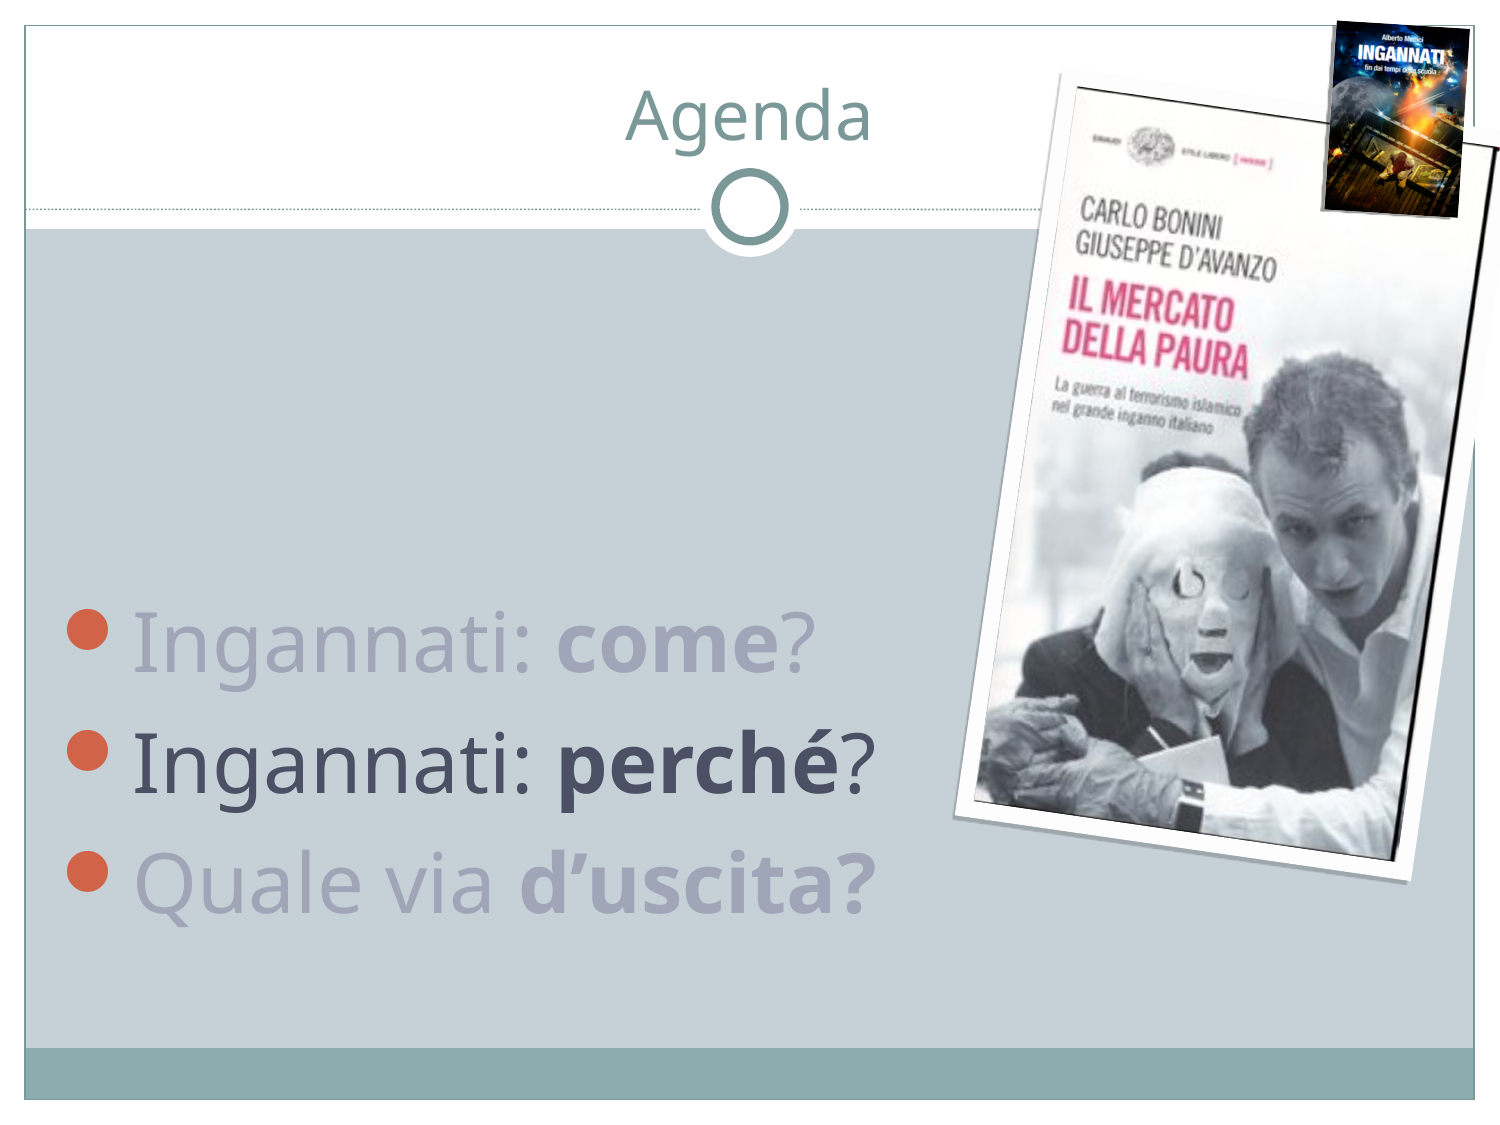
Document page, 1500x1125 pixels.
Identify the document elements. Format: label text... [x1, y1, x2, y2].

picture [973, 20, 1500, 863]
text_box Ingannati: come? Ingannati: perché? Quale via d’uscita? [46, 581, 1090, 1032]
title Agenda [49, 37, 1330, 162]
